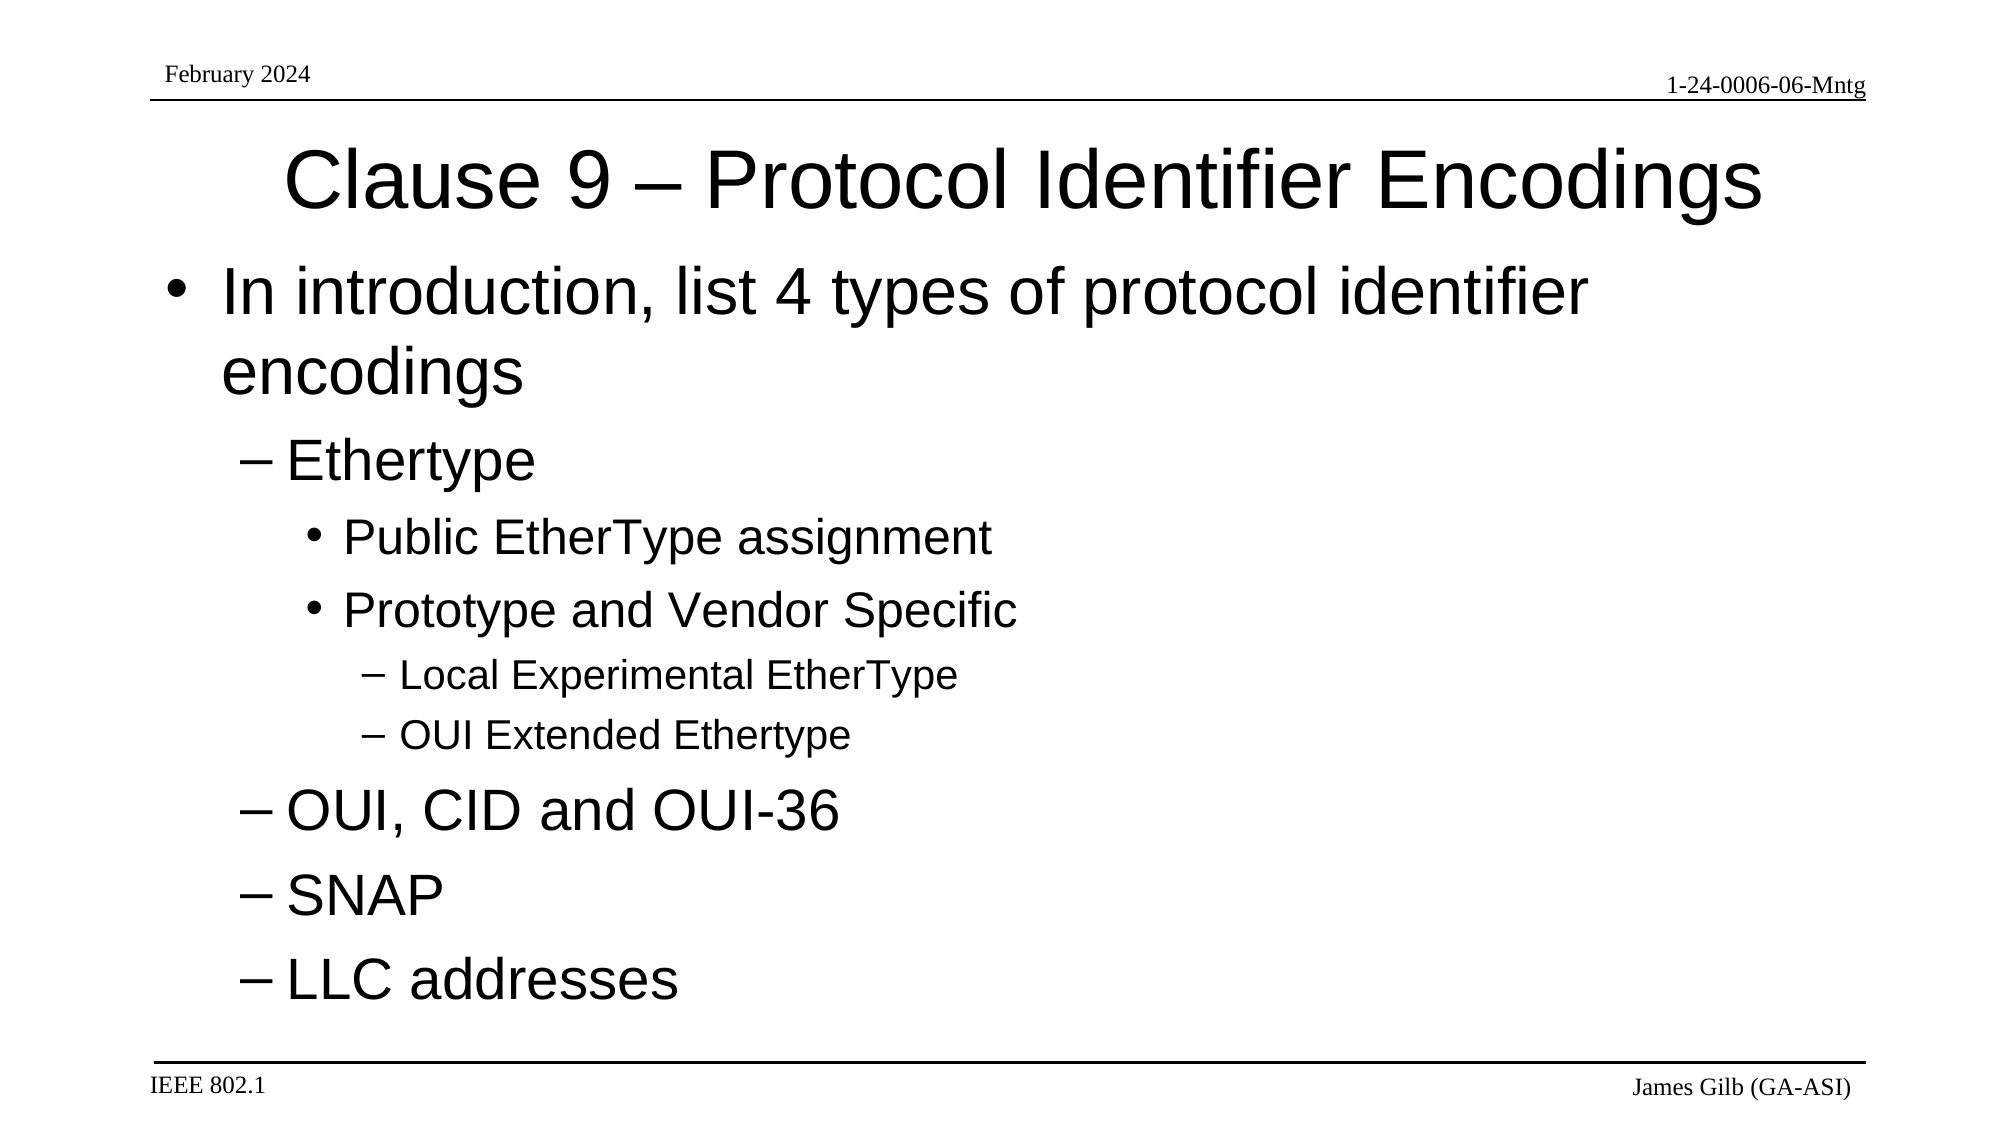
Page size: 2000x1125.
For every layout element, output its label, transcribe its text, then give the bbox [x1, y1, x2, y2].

title Clause 9 – Protocol Identifier Encodings [149, 112, 1900, 238]
list In introduction, list 4 types of protocol identifier encodings Ethertype Public EtherType assignment Prototype and Vendor Specific Local Experimental EtherType OUI Extended Ethertype OUI, CID and OUI-36 SNAP LLC addresses [149, 239, 1900, 1051]
